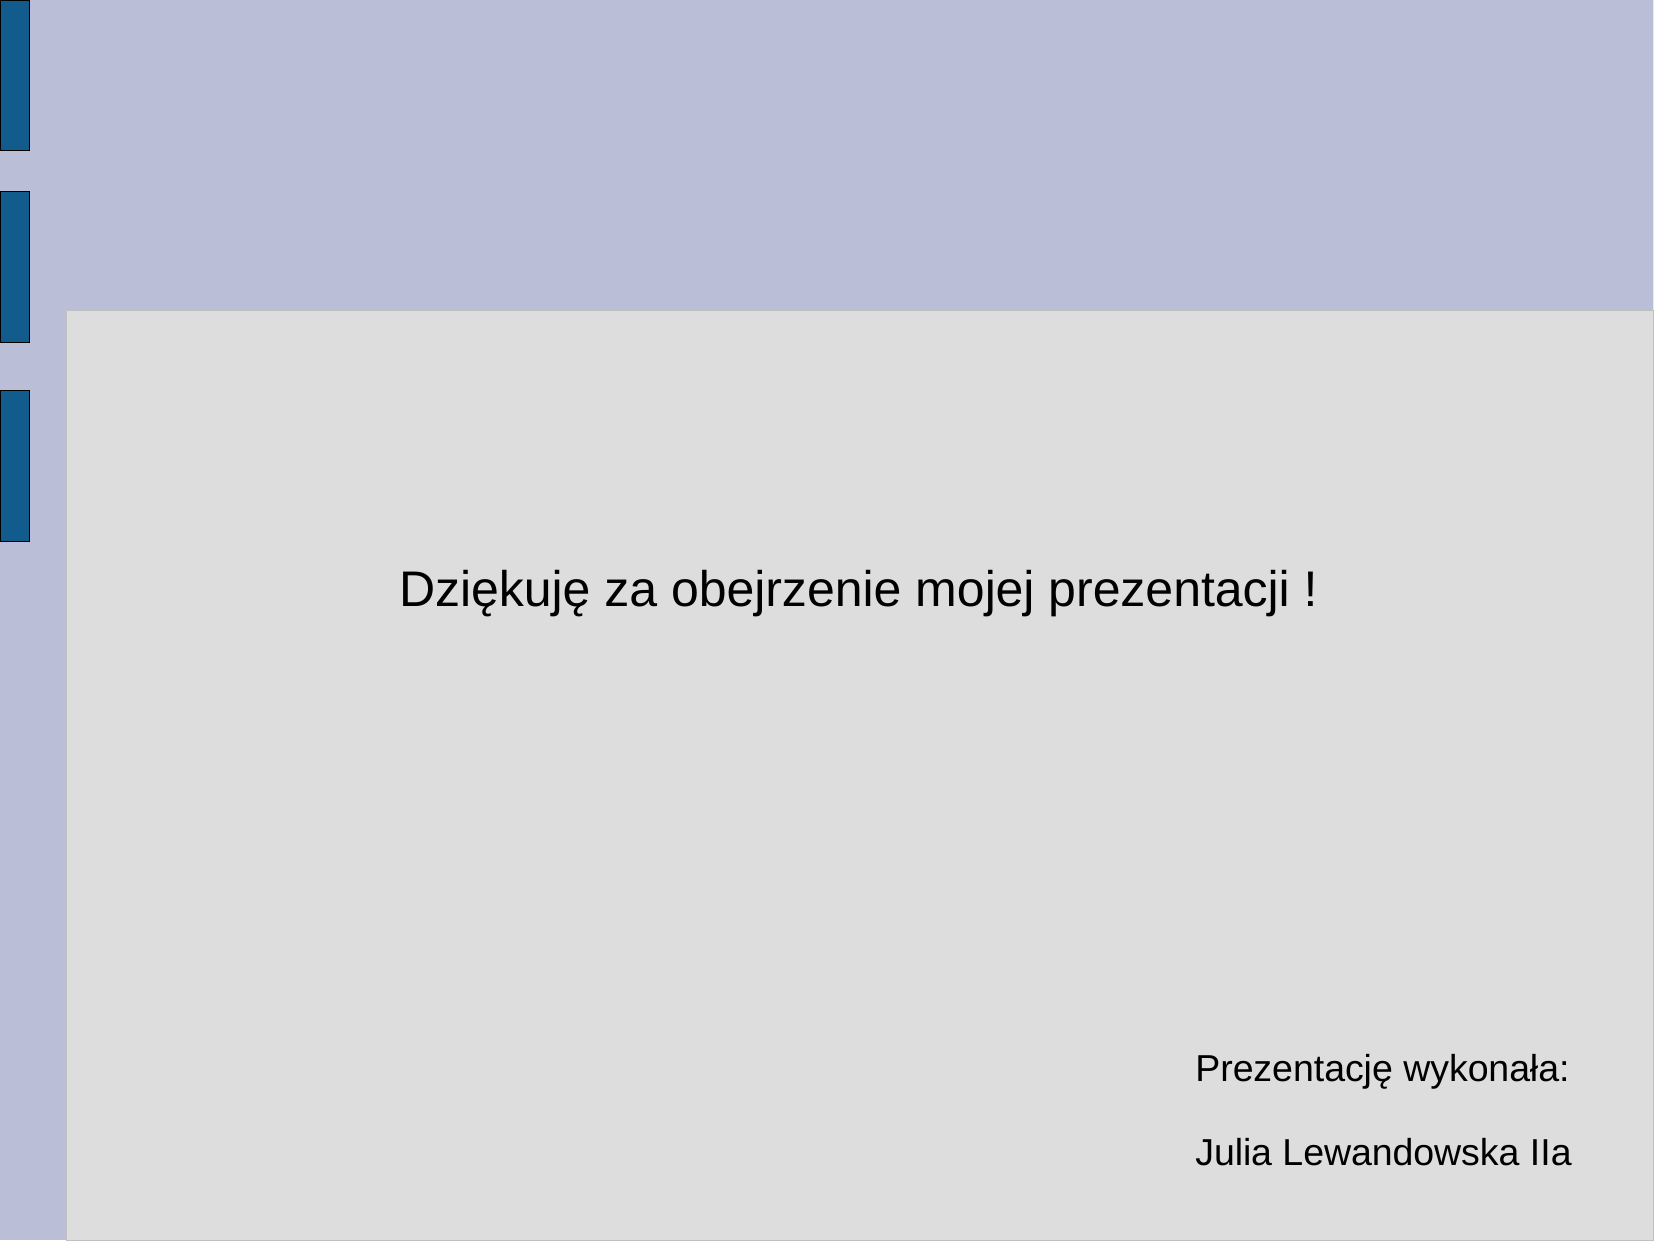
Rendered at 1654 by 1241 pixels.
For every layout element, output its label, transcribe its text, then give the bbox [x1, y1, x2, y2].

list Dziękuję za obejrzenie mojej prezentacji ! [328, 561, 1418, 719]
text_box Prezentację wykonała: Julia Lewandowska IIa [1181, 1040, 1595, 1182]
